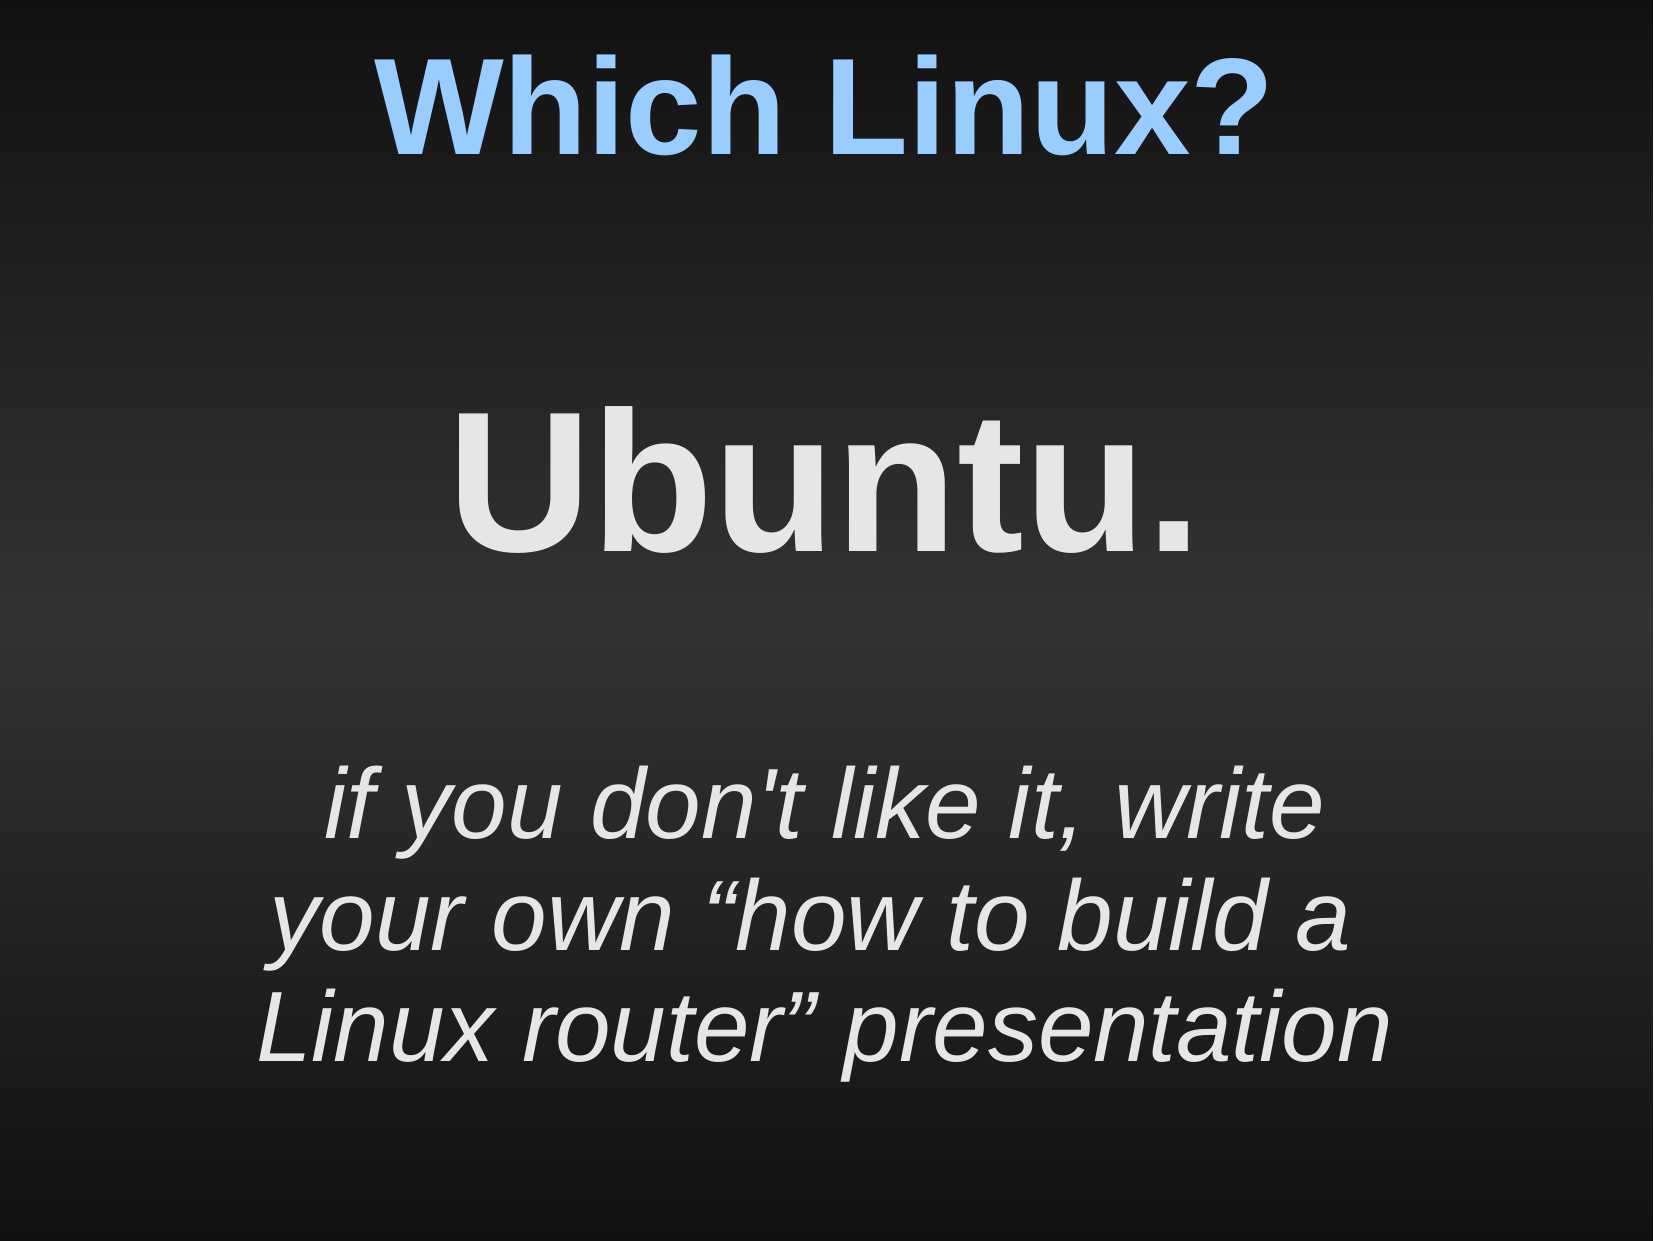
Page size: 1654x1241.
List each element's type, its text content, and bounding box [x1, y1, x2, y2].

title Ubuntu. if you don't like it, write your own “how to build a Linux router” presentation [0, 212, 1651, 1241]
title Which Linux? [0, 2, 1651, 211]
